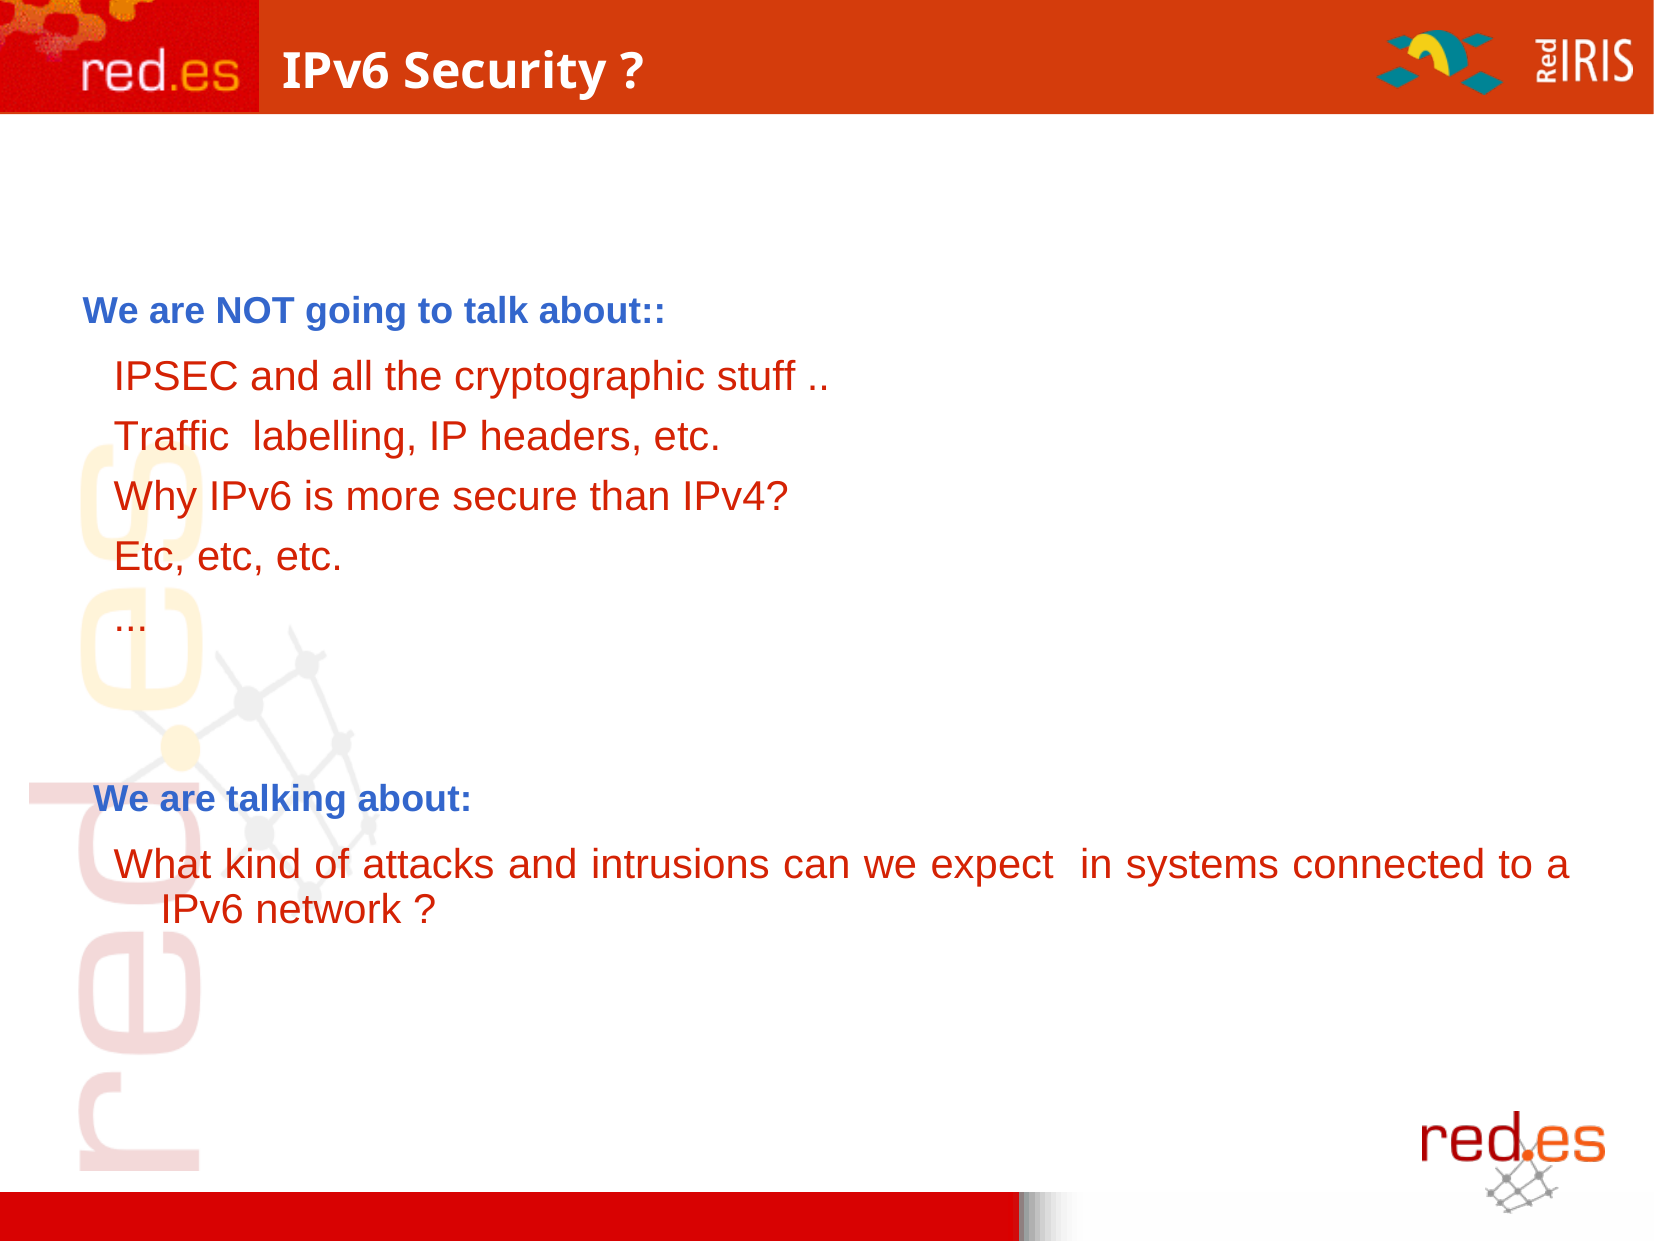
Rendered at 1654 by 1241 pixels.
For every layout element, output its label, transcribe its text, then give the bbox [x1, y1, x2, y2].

picture [1557, 30, 1633, 95]
picture [0, 1111, 1654, 1241]
list We are NOT going to talk about:: IPSEC and all the cryptographic stuff .. Traffic labelling, IP headers, etc. Why IPv6 is more secure than IPv4? Etc, etc, etc. ... We are talking about: What kind of attacks and intrusions can we expect in systems connected to a IPv6 network ? [82, 289, 1571, 1108]
picture [29, 441, 380, 1171]
title IPv6 Security ? [269, 0, 1557, 140]
picture [0, 0, 259, 112]
